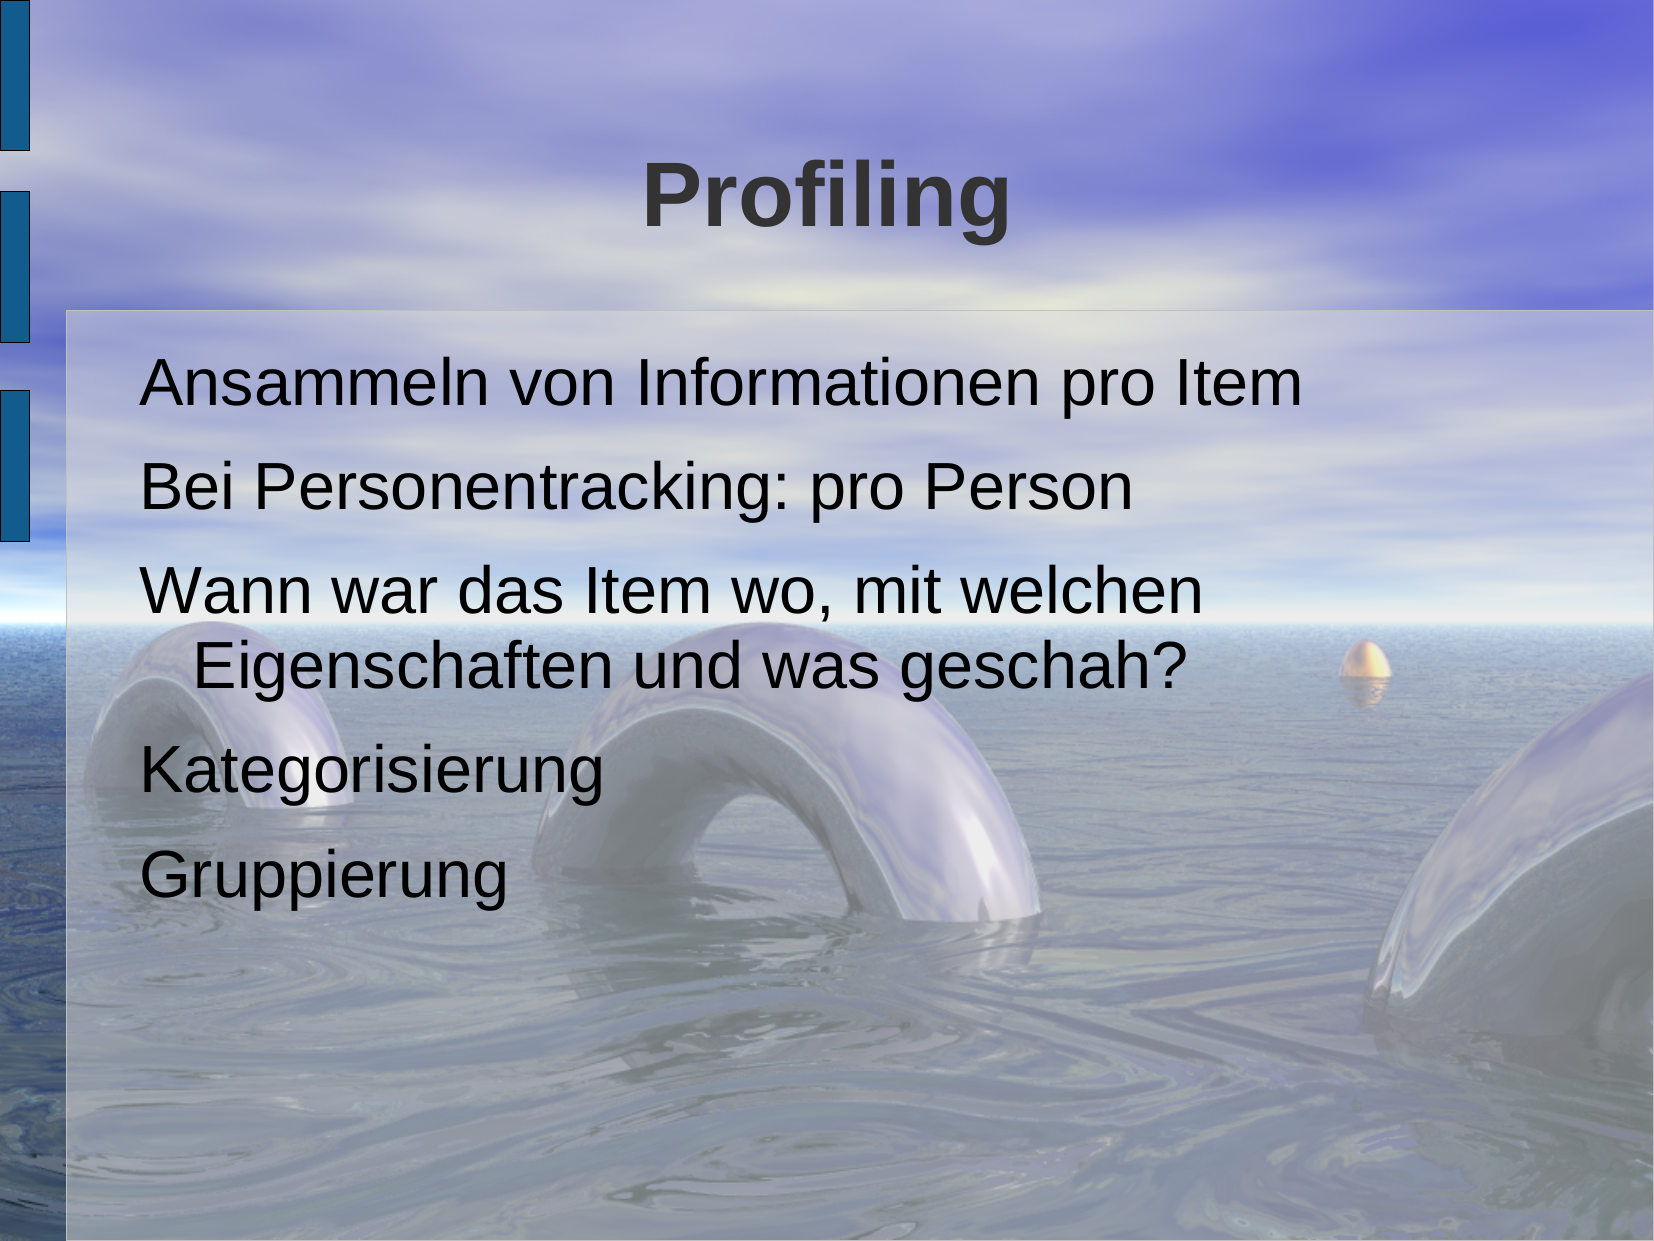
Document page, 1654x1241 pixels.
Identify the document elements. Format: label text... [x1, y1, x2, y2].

picture [0, 0, 1654, 1241]
title Profiling [121, 91, 1534, 299]
list Ansammeln von Informationen pro Item Bei Personentracking: pro Person Wann war das Item wo, mit welchen Eigenschaften und was geschah? Kategorisierung Gruppierung [121, 344, 1534, 1127]
